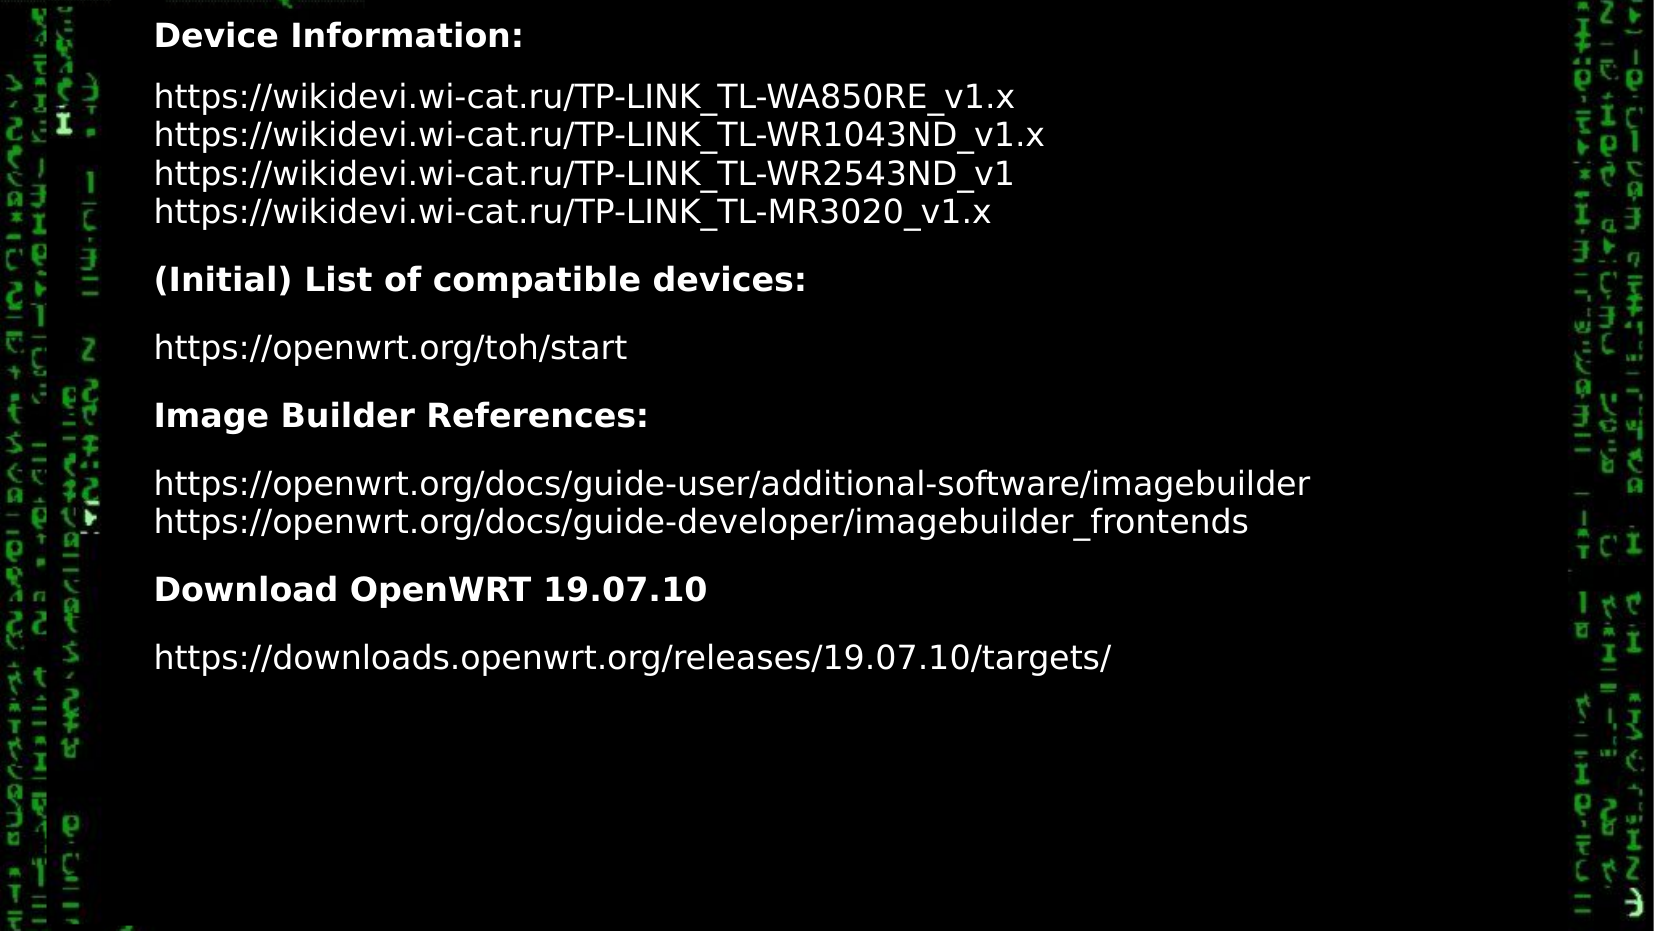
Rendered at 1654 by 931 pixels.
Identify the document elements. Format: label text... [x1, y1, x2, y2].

picture [0, 0, 1654, 931]
list Device Information: https://wikidevi.wi-cat.ru/TP-LINK_TL-WA850RE_v1.xhttps://wikidevi.wi-cat.ru/TP-LINK_TL-WR1043ND_v1.xhttps://wikidevi.wi-cat.ru/TP-LINK_TL-WR2543ND_v1https://wikidevi.wi-cat.ru/TP-LINK_TL-MR3020_v1.x (Initial) List of compatible devices: https://openwrt.org/toh/start Image Builder References: https://openwrt.org/docs/guide-user/additional-software/imagebuilder https://openwrt.org/docs/guide-developer/imagebuilder_frontends Download OpenWRT 19.07.10 https://downloads.openwrt.org/releases/19.07.10/targets/ [82, 16, 1571, 715]
